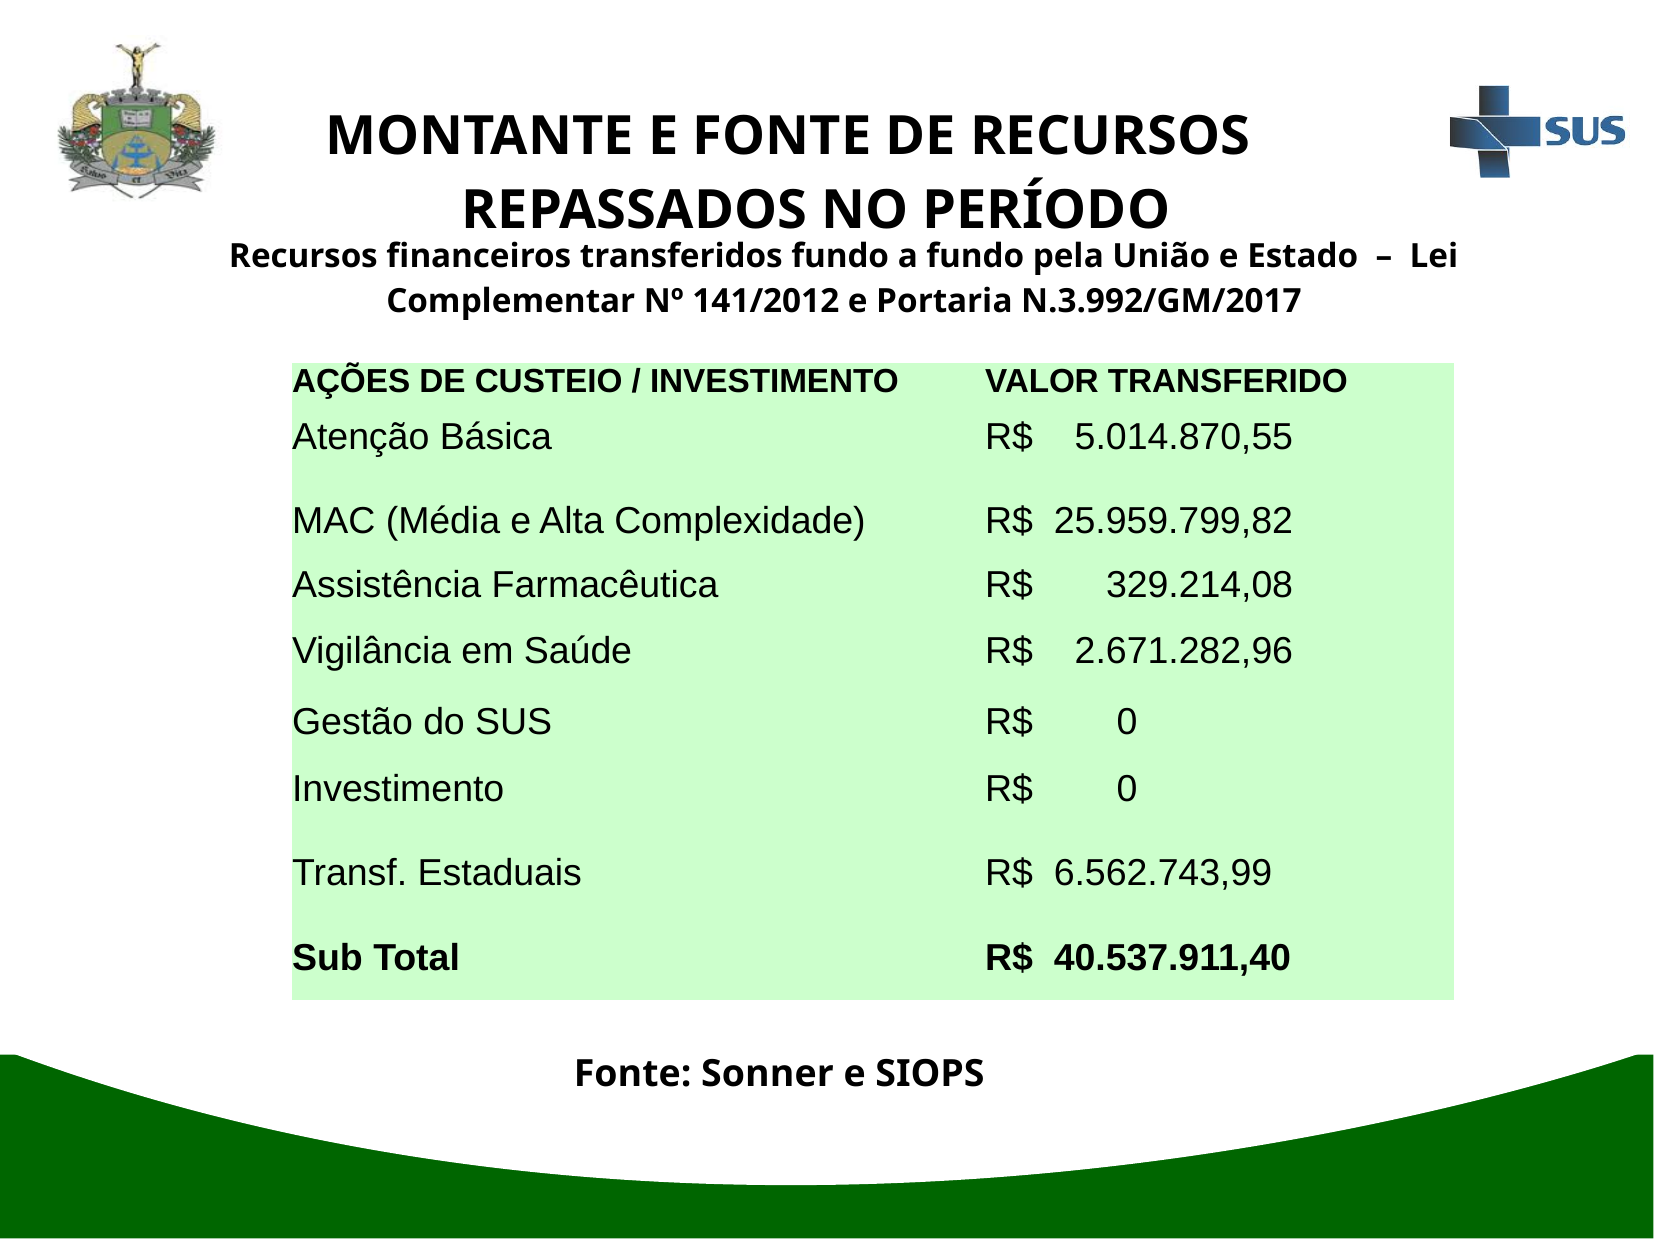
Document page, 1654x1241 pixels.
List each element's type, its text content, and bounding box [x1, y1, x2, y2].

table_cell Atenção Básica [292, 415, 985, 499]
table_cell R$ 0 [985, 700, 1454, 767]
table_cell R$ 40.537.911,40 [985, 937, 1454, 1000]
table_header AÇÕES DE CUSTEIO / INVESTIMENTO [292, 363, 985, 415]
table_cell R$ 2.671.282,96 [985, 629, 1454, 700]
table_cell R$ 6.562.743,99 [985, 851, 1454, 937]
table_cell R$ 25.959.799,82 [985, 499, 1454, 564]
table_cell Investimento [292, 767, 985, 851]
text_box Fonte: Sonner e SIOPS [531, 1039, 1028, 1101]
table_cell Gestão do SUS [292, 700, 985, 767]
table_cell R$ 0 [985, 767, 1454, 851]
table_cell Vigilância em Saúde [292, 629, 985, 700]
table_cell R$ 329.214,08 [985, 564, 1454, 629]
table_cell Transf. Estaduais [292, 851, 985, 937]
picture [47, 35, 225, 213]
table_header VALOR TRANSFERIDO [985, 363, 1454, 415]
text_box MONTANTE E FONTE DE RECURSOS REPASSADOS NO PERÍODO [262, 88, 1371, 224]
text_box Recursos financeiros transferidos fundo a fundo pela União e Estado – Lei Complementar Nº 141/2012 e Portaria N.3.992/GM/2017 [94, 224, 1595, 331]
picture [1449, 85, 1630, 178]
table_cell Assistência Farmacêutica [292, 564, 985, 629]
text_box [0, 1048, 1654, 1239]
table_cell R$ 5.014.870,55 [985, 415, 1454, 499]
table_cell Sub Total [292, 937, 985, 1000]
table_cell MAC (Média e Alta Complexidade) [292, 499, 985, 564]
text_box [11, 159, 1583, 1012]
